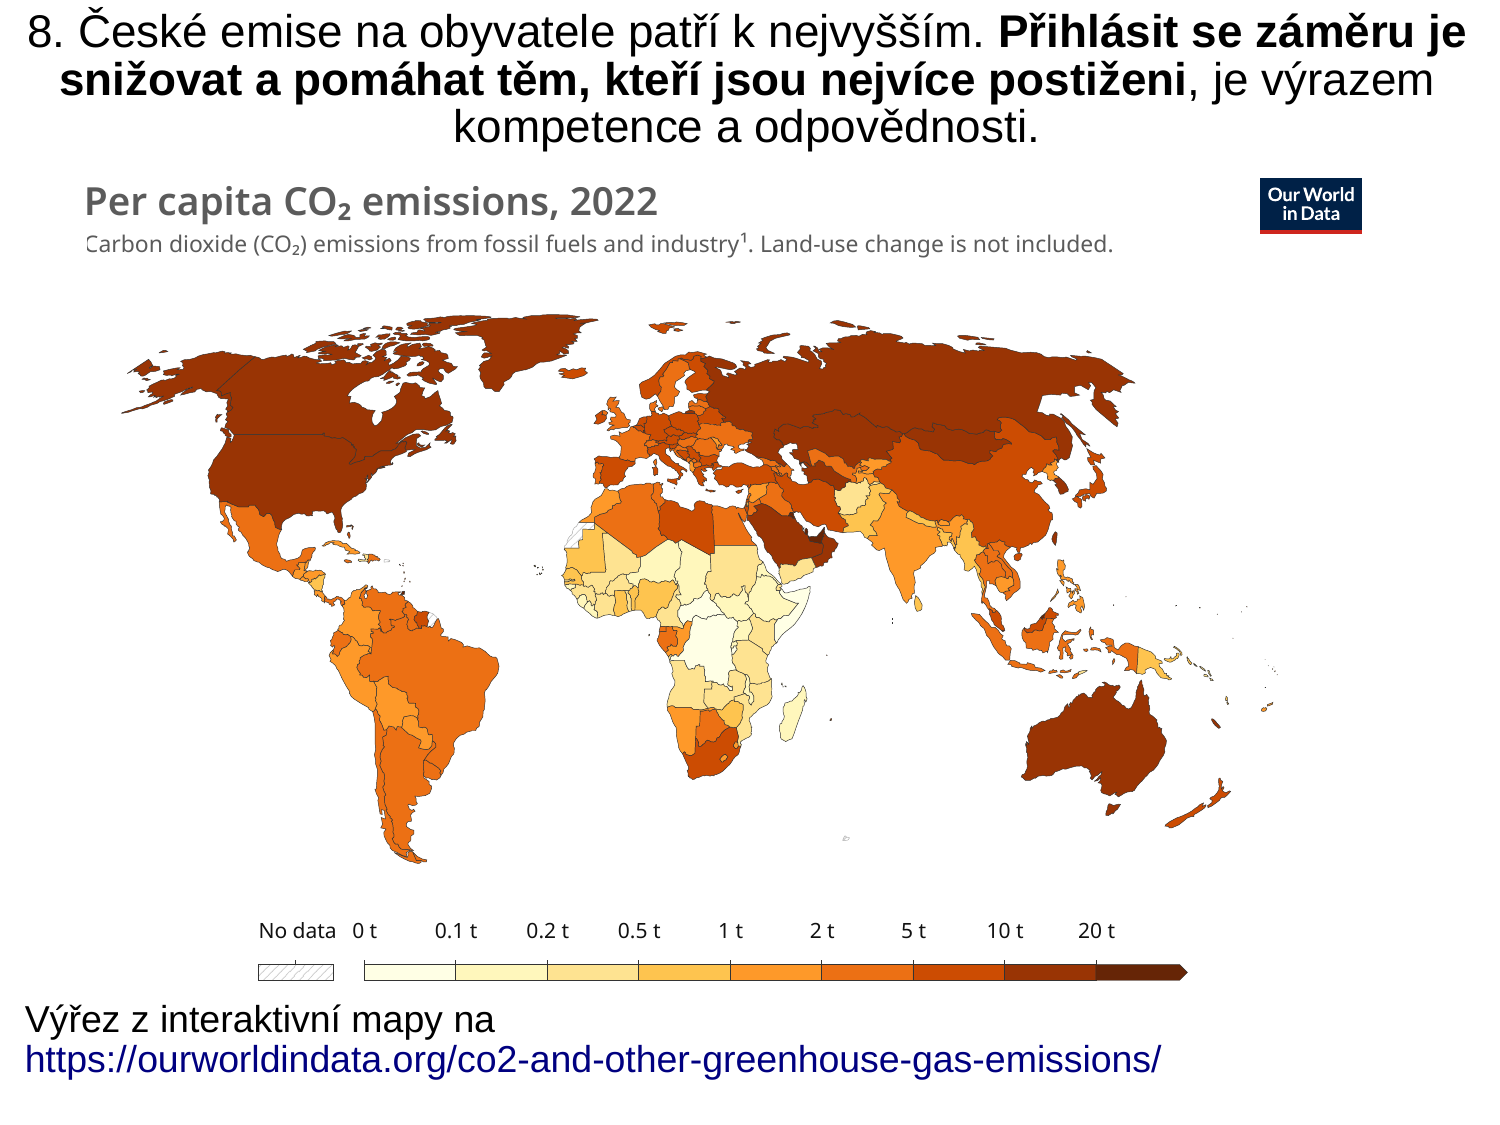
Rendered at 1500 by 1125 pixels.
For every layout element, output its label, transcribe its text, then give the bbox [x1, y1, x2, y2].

picture [87, 152, 1388, 1004]
title 8. České emise na obyvatele patří k nejvyšším. Přihlásit se záměru je snižovat a pomáhat těm, kteří jsou nejvíce postiženi, je výrazem kompetence a odpovědnosti. [5, 0, 1489, 169]
list Výřez z interaktivní mapy na https://ourworldindata.org/co2-and-other-greenhouse-gas-emissions/ [24, 1001, 1491, 1118]
